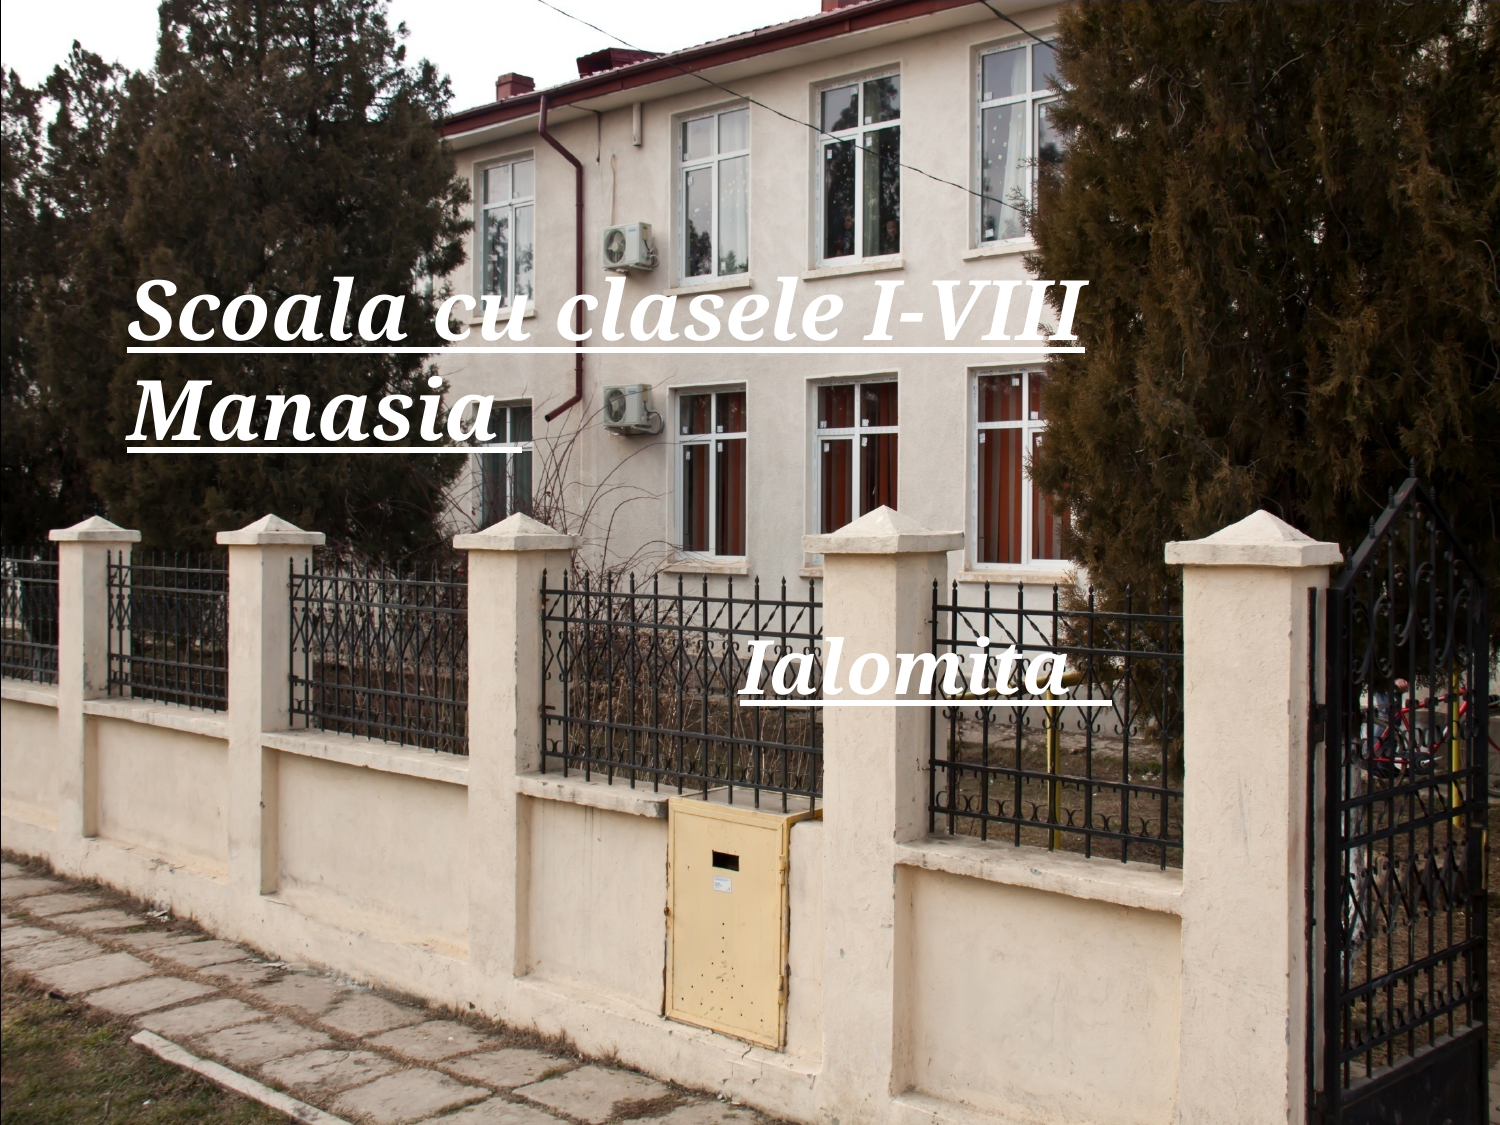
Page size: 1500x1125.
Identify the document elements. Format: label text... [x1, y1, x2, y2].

picture [0, 0, 1500, 1125]
text_box Scoala cu clasele I-VIII Manasia [112, 249, 1375, 465]
text_box Ialomita [725, 612, 1213, 718]
